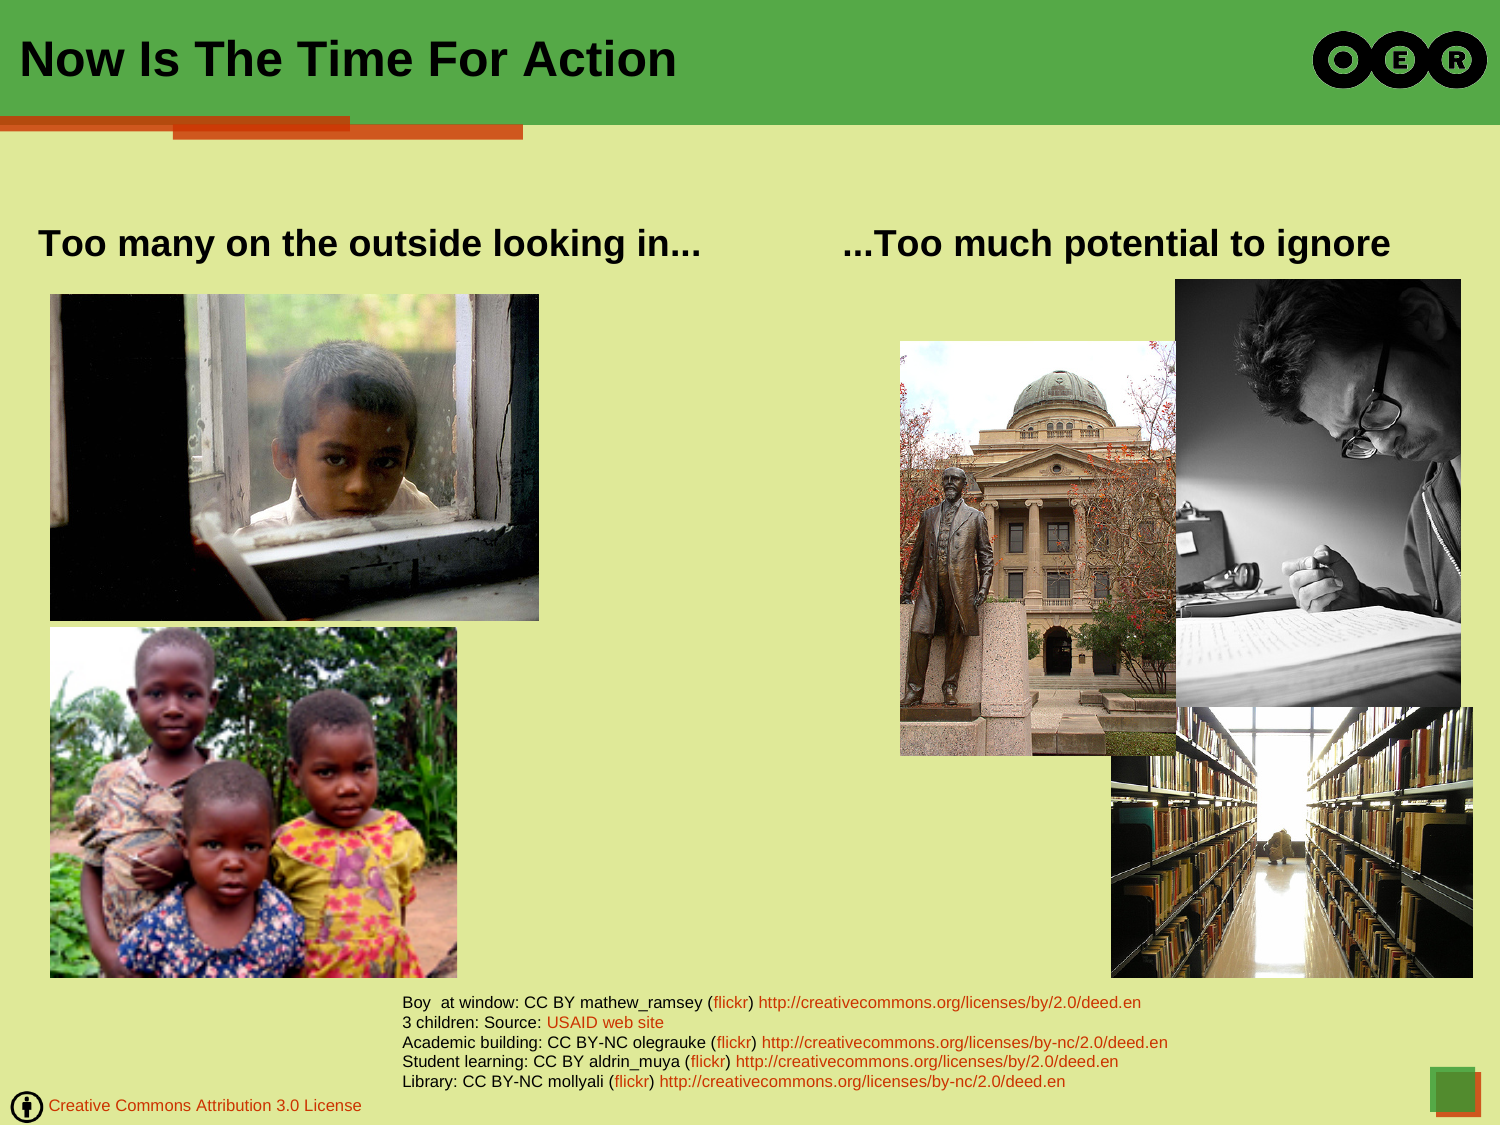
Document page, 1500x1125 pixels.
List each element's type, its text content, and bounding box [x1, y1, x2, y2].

text_box Now Is The Time For Action [4, 25, 1293, 95]
text_box Boy at window: CC BY mathew_ramsey (flickr) http://creativecommons.org/licenses/by/2.0/deed.en 3 children: Source: USAID web site Academic building: CC BY-NC olegrauke (flickr) http://creativecommons.org/licenses/by-nc/2.0/deed.en Student learning: CC BY aldrin_muya (flickr) http://creativecommons.org/licenses/by/2.0/deed.en Library: CC BY-NC mollyali (flickr) http://creativecommons.org/licenses/by-nc/2.0/deed.en [387, 983, 1201, 1100]
picture [1306, 31, 1494, 94]
text_box Too many on the outside looking in... [12, 211, 729, 272]
picture [900, 279, 1473, 978]
picture [7, 1088, 46, 1125]
text_box [50, 294, 539, 621]
text_box ...Too much potential to ignore [759, 211, 1476, 272]
picture [50, 627, 458, 978]
